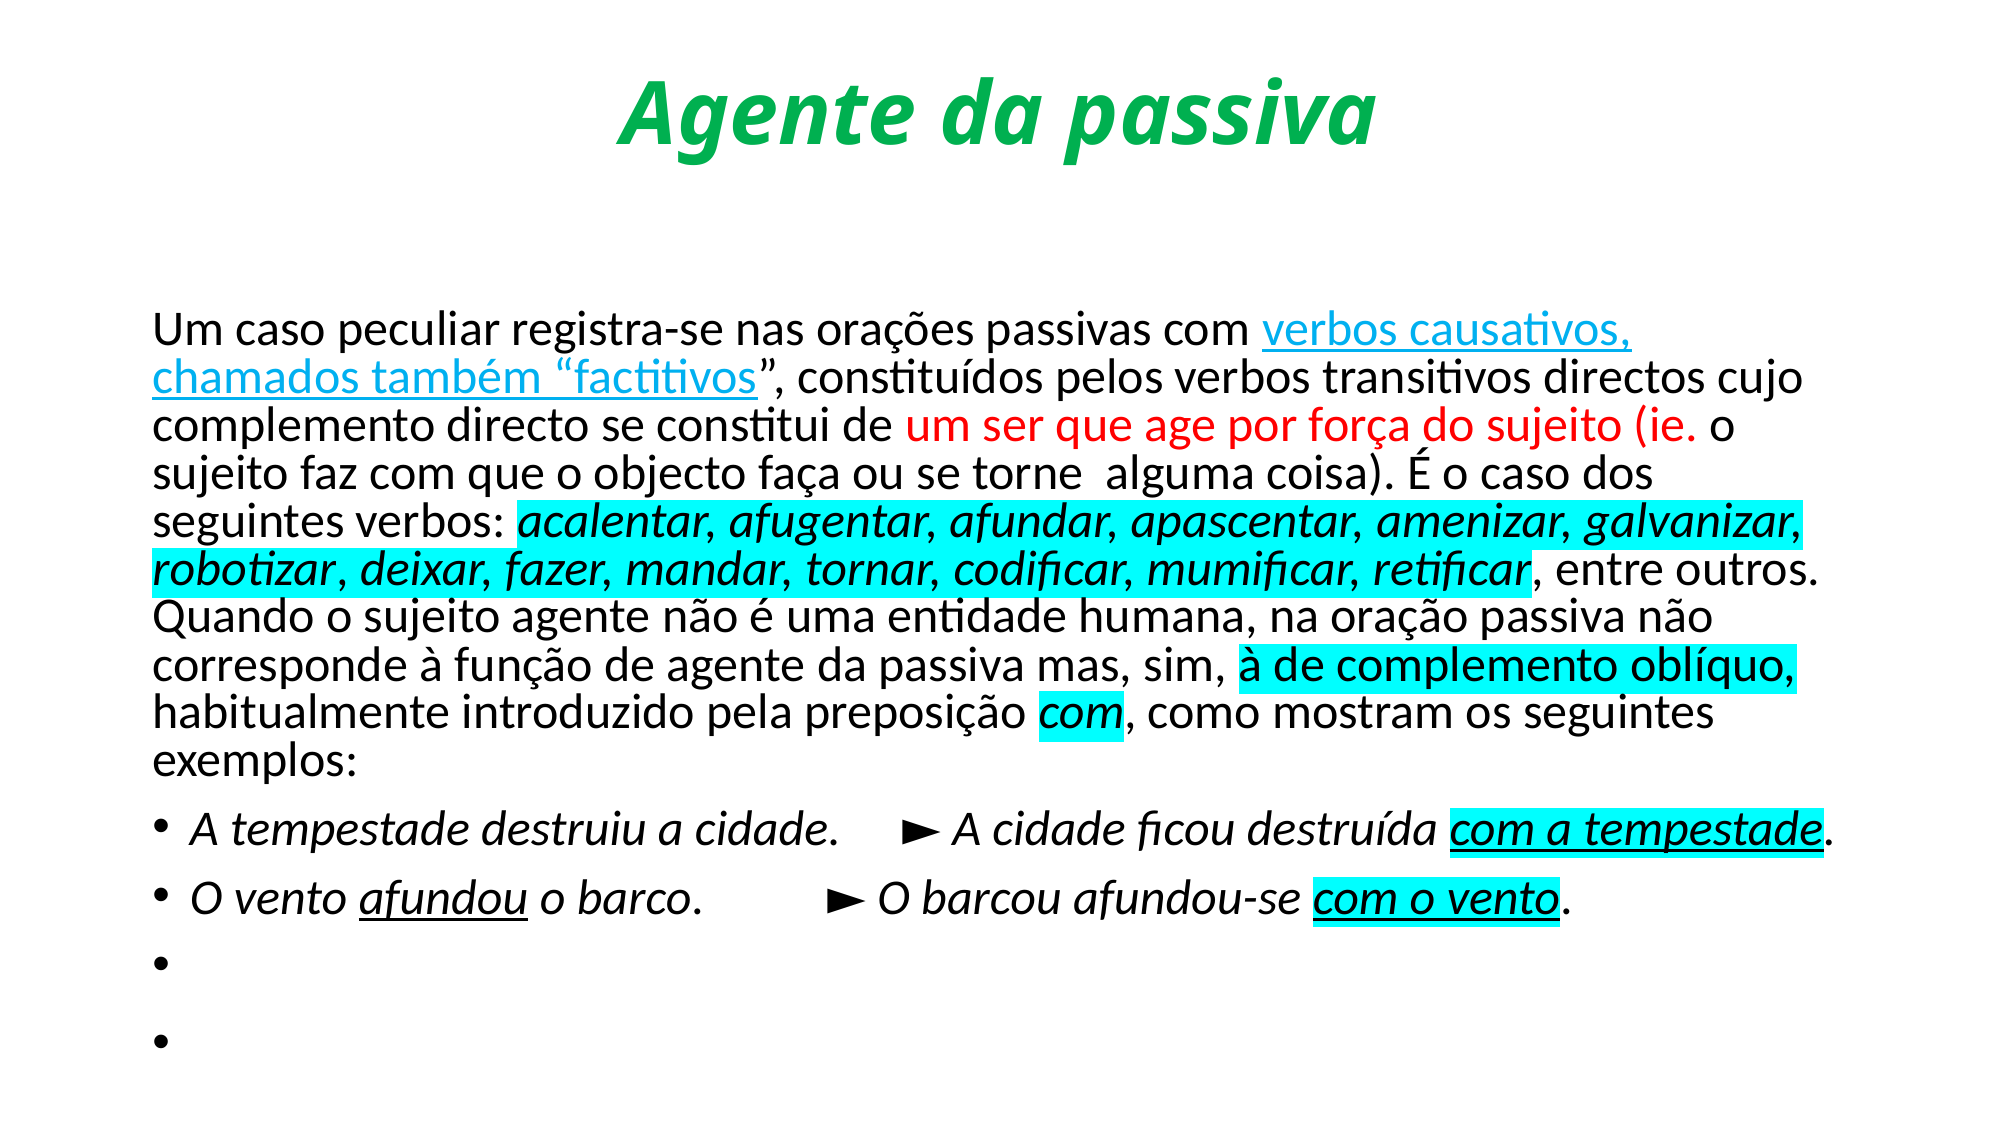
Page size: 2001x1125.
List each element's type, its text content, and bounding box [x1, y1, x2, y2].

list Um caso peculiar registra-se nas orações passivas com verbos causativos, chamados também “factitivos”, constituídos pelos verbos transitivos directos cujo complemento directo se constitui de um ser que age por força do sujeito (ie. o sujeito faz com que o objecto faça ou se torne alguma coisa). É o caso dos seguintes verbos: acalentar, afugentar, afundar, apascentar, amenizar, galvanizar, robotizar, deixar, fazer, mandar, tornar, codificar, mumificar, retificar, entre outros. Quando o sujeito agente não é uma entidade humana, na oração passiva não corresponde à função de agente da passiva mas, sim, à de complemento oblíquo, habitualmente introduzido pela preposição com, como mostram os seguintes exemplos: A tempestade destruiu a cidade. ► A cidade ficou destruída com a tempestade. O vento afundou o barco. ► O barcou afundou-se com o vento. [137, 299, 1863, 1014]
title Agente da passiva [137, 59, 1863, 278]
